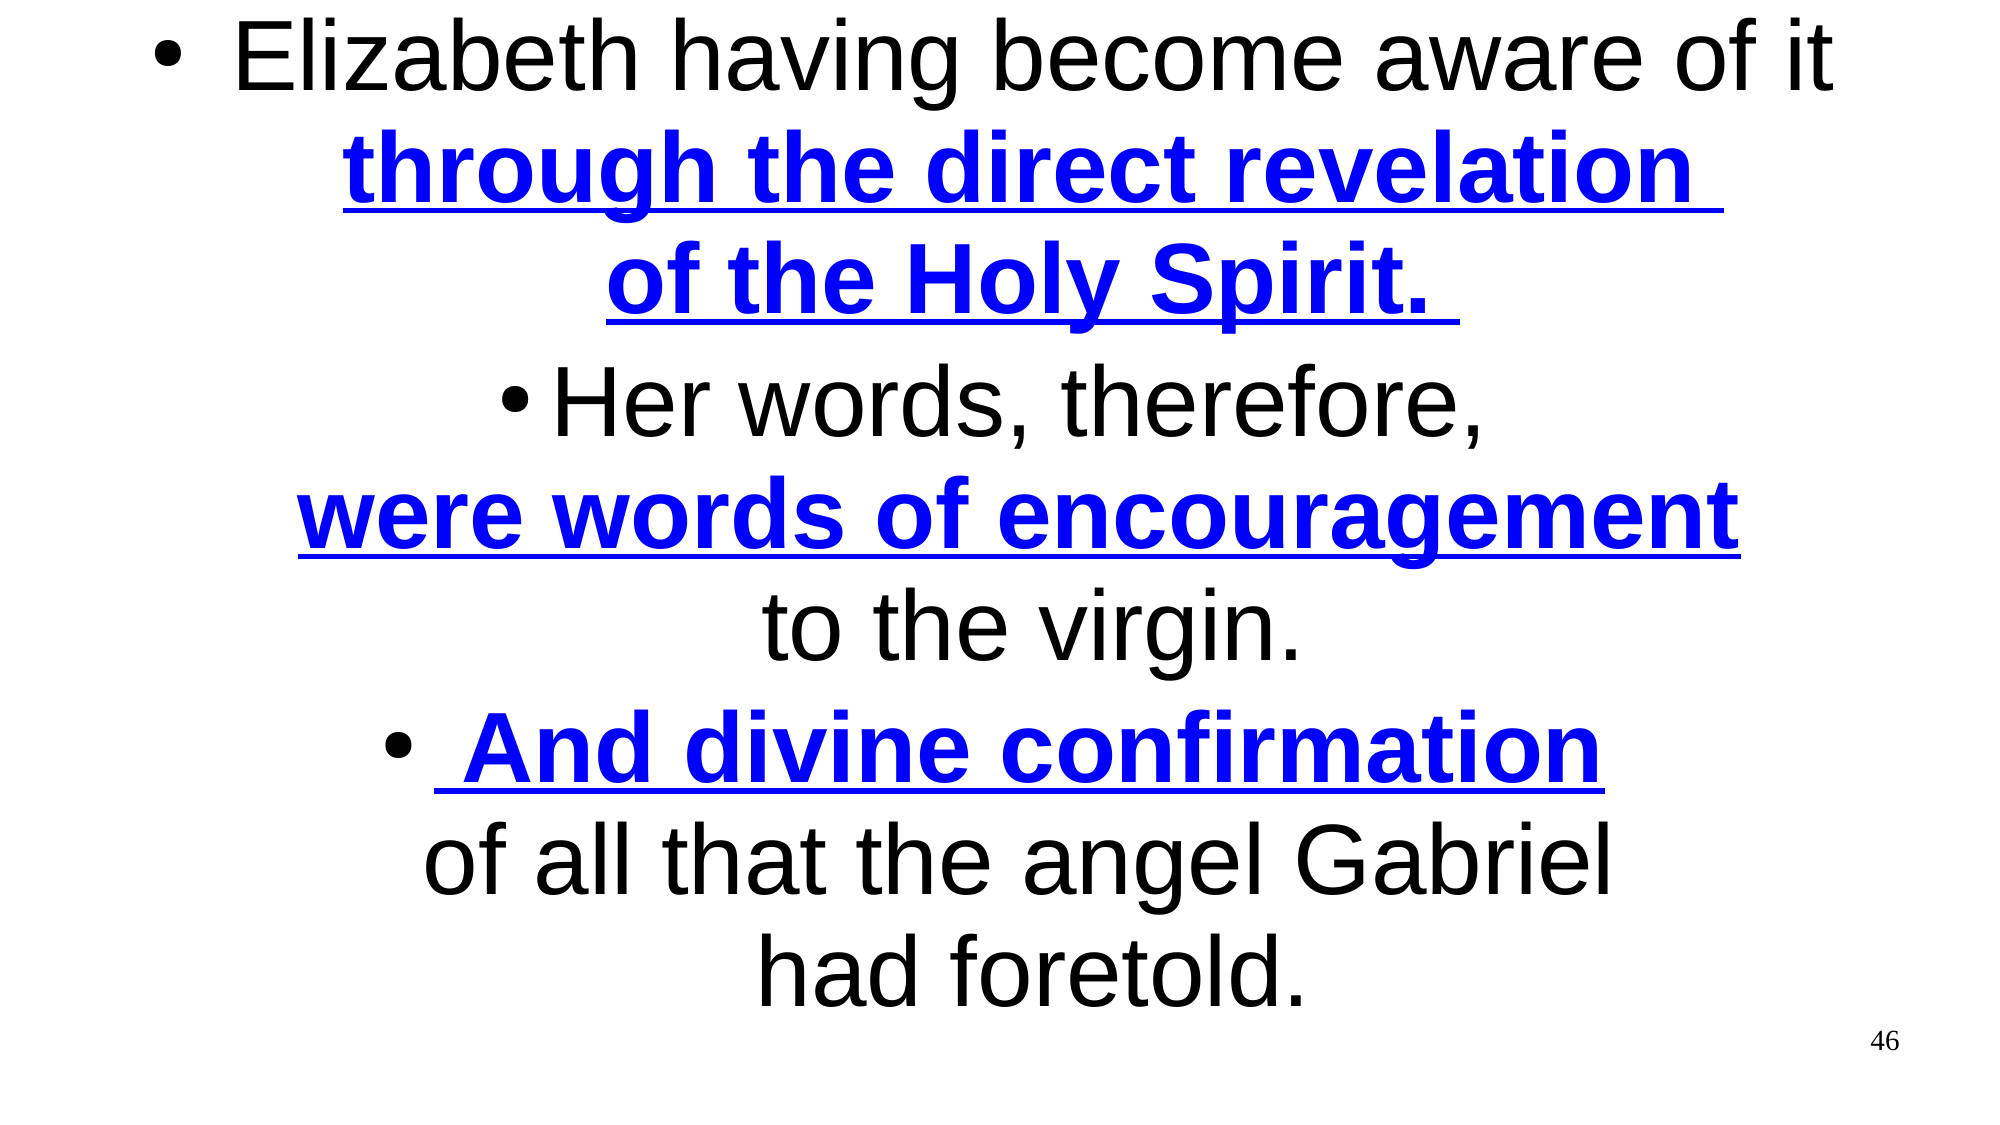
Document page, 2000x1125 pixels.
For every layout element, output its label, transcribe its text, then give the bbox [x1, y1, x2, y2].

list Elizabeth having become aware of it through the direct revelation of the Holy Spirit. Her words, therefore, were words of encouragement to the virgin. And divine confirmation of all that the angel Gabriel had foretold. [0, 0, 1996, 1123]
